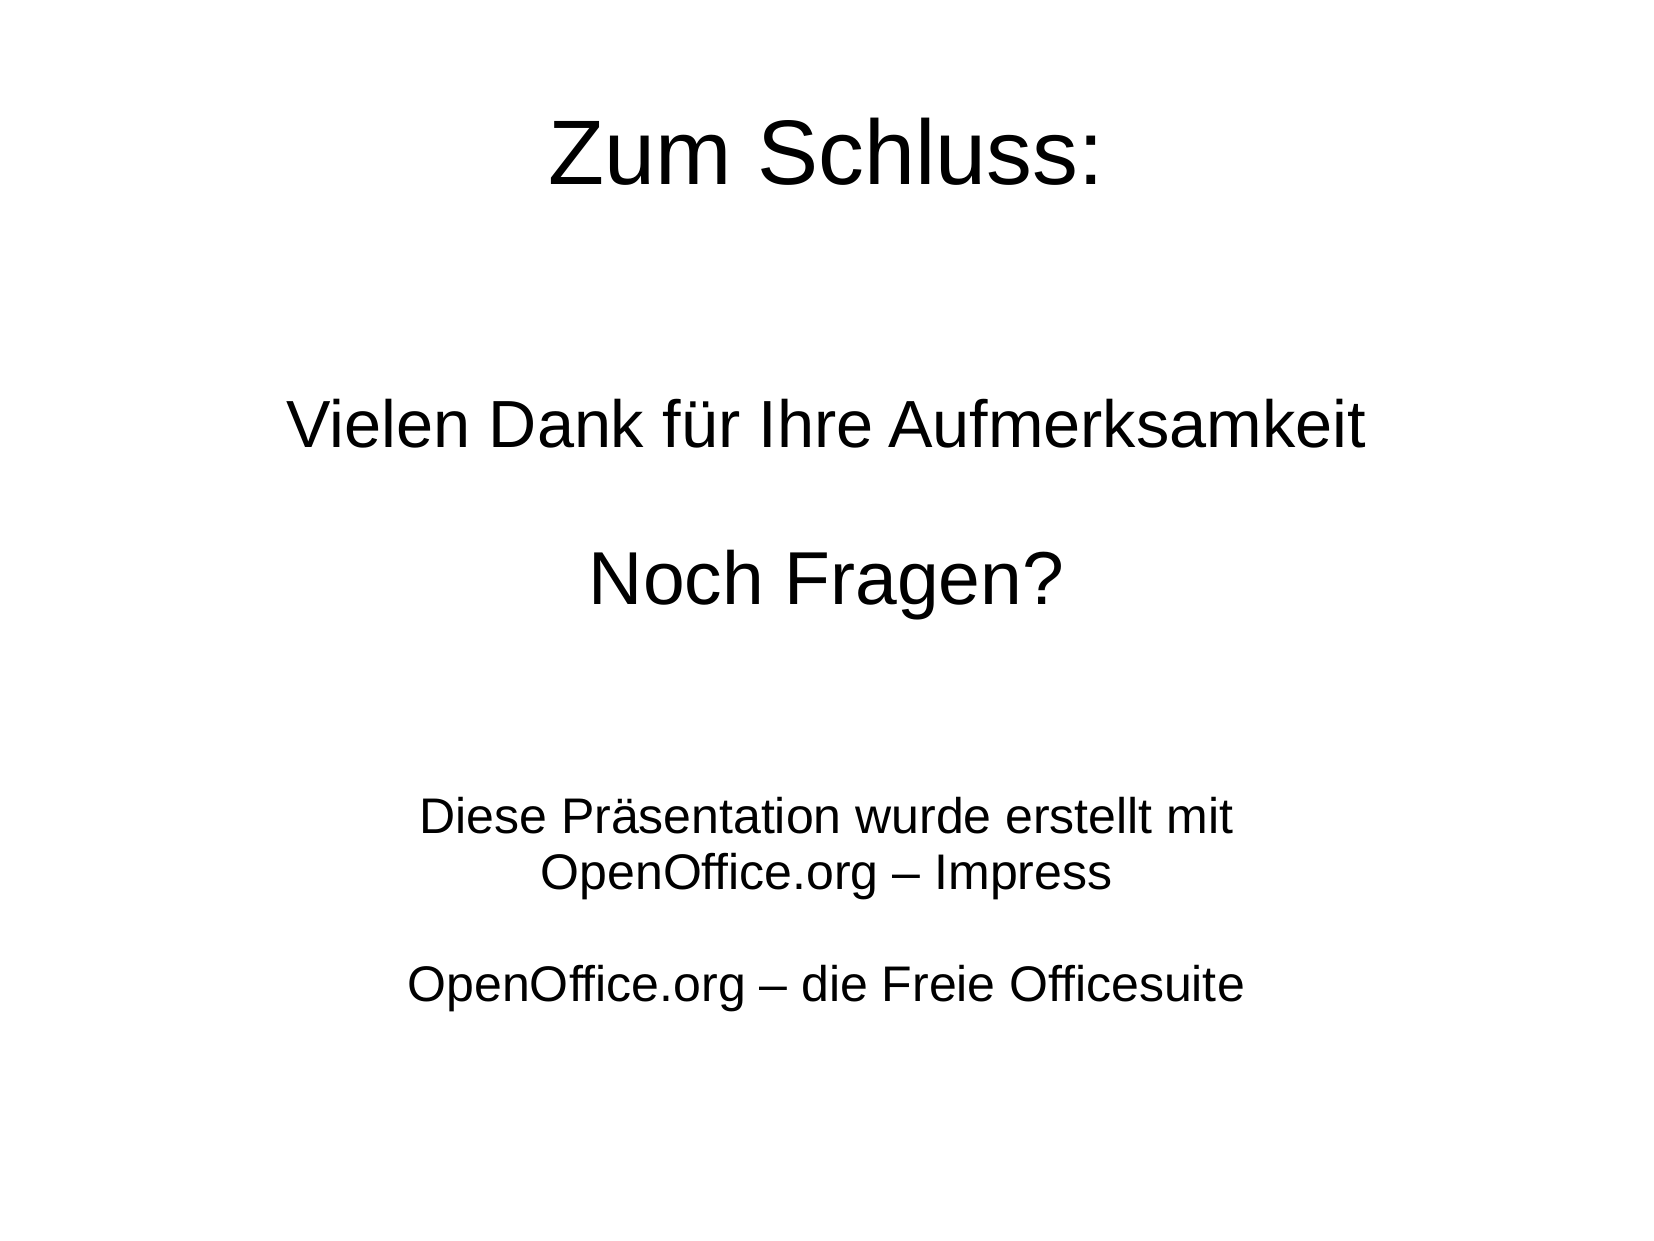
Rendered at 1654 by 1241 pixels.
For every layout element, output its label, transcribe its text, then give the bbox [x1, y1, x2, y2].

title Zum Schluss: [82, 49, 1571, 257]
subtitle Vielen Dank für Ihre Aufmerksamkeit Noch Fragen? Diese Präsentation wurde erstellt mit OpenOffice.org – Impress OpenOffice.org – die Freie Officesuite [82, 297, 1571, 1102]
